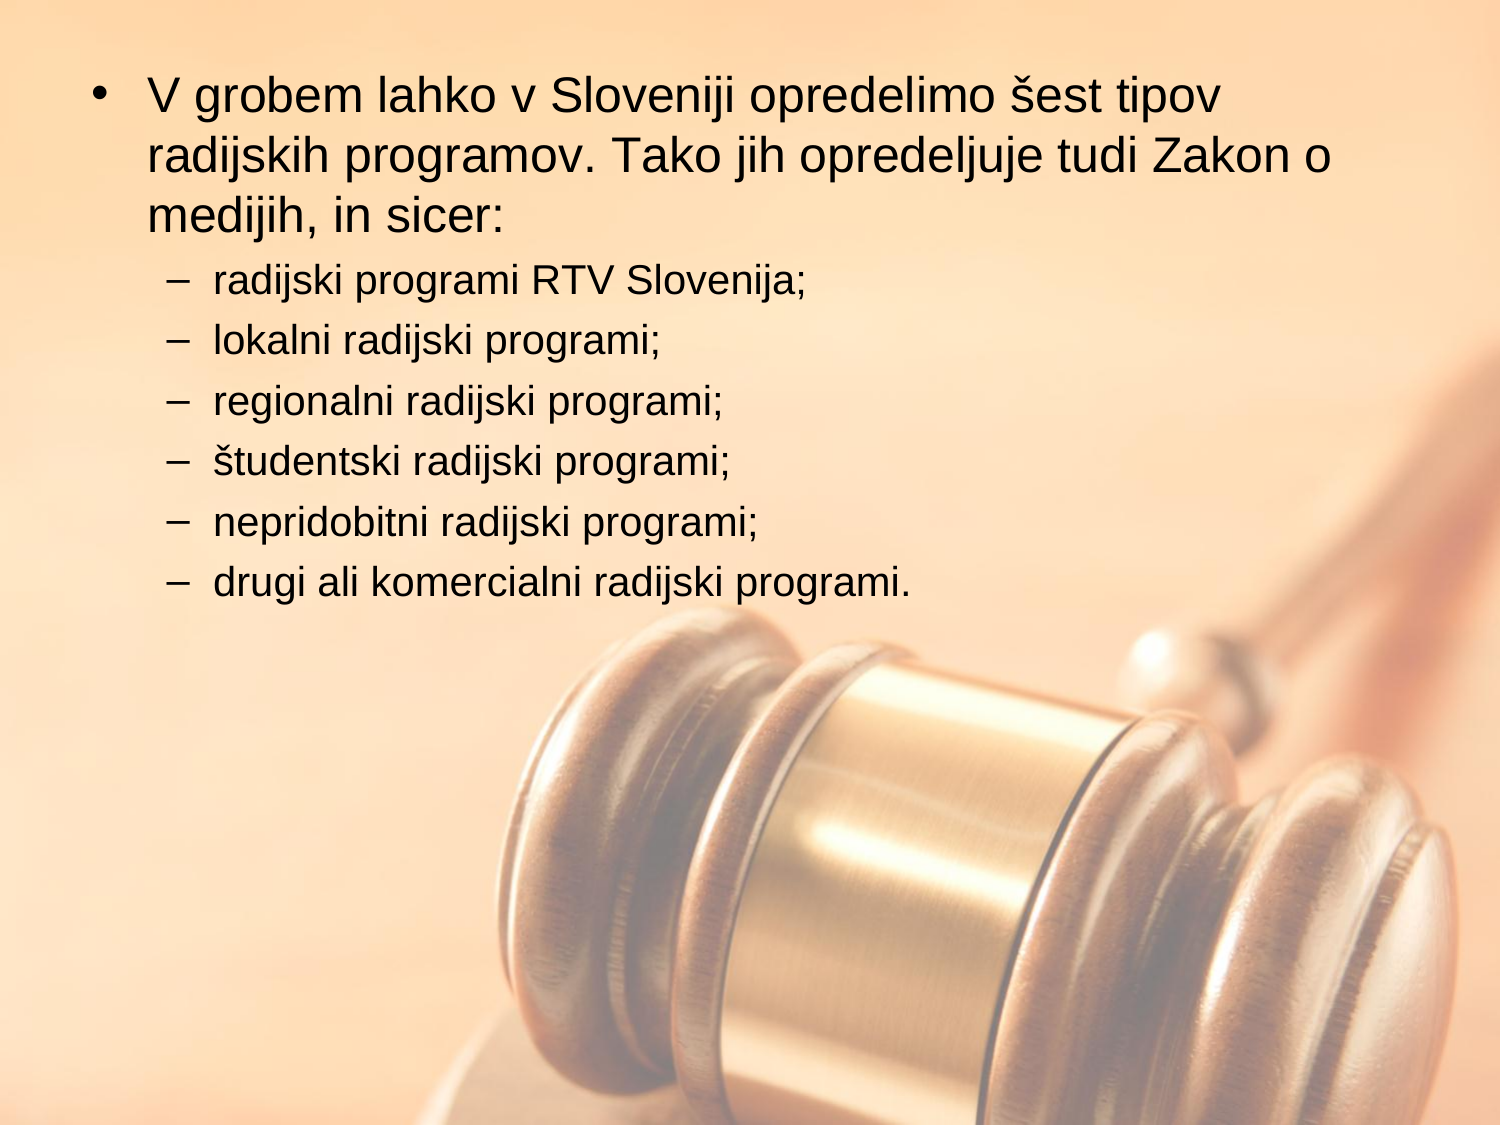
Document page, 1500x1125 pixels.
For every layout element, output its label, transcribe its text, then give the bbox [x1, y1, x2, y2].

picture [0, 0, 1500, 1125]
text_box V grobem lahko v Sloveniji opredelimo šest tipov radijskih programov. Tako jih opredeljuje tudi Zakon o medijih, in sicer: radijski programi RTV Slovenija; lokalni radijski programi; regionalni radijski programi; študentski radijski programi; nepridobitni radijski programi; drugi ali komercialni radijski programi. [76, 54, 1427, 798]
